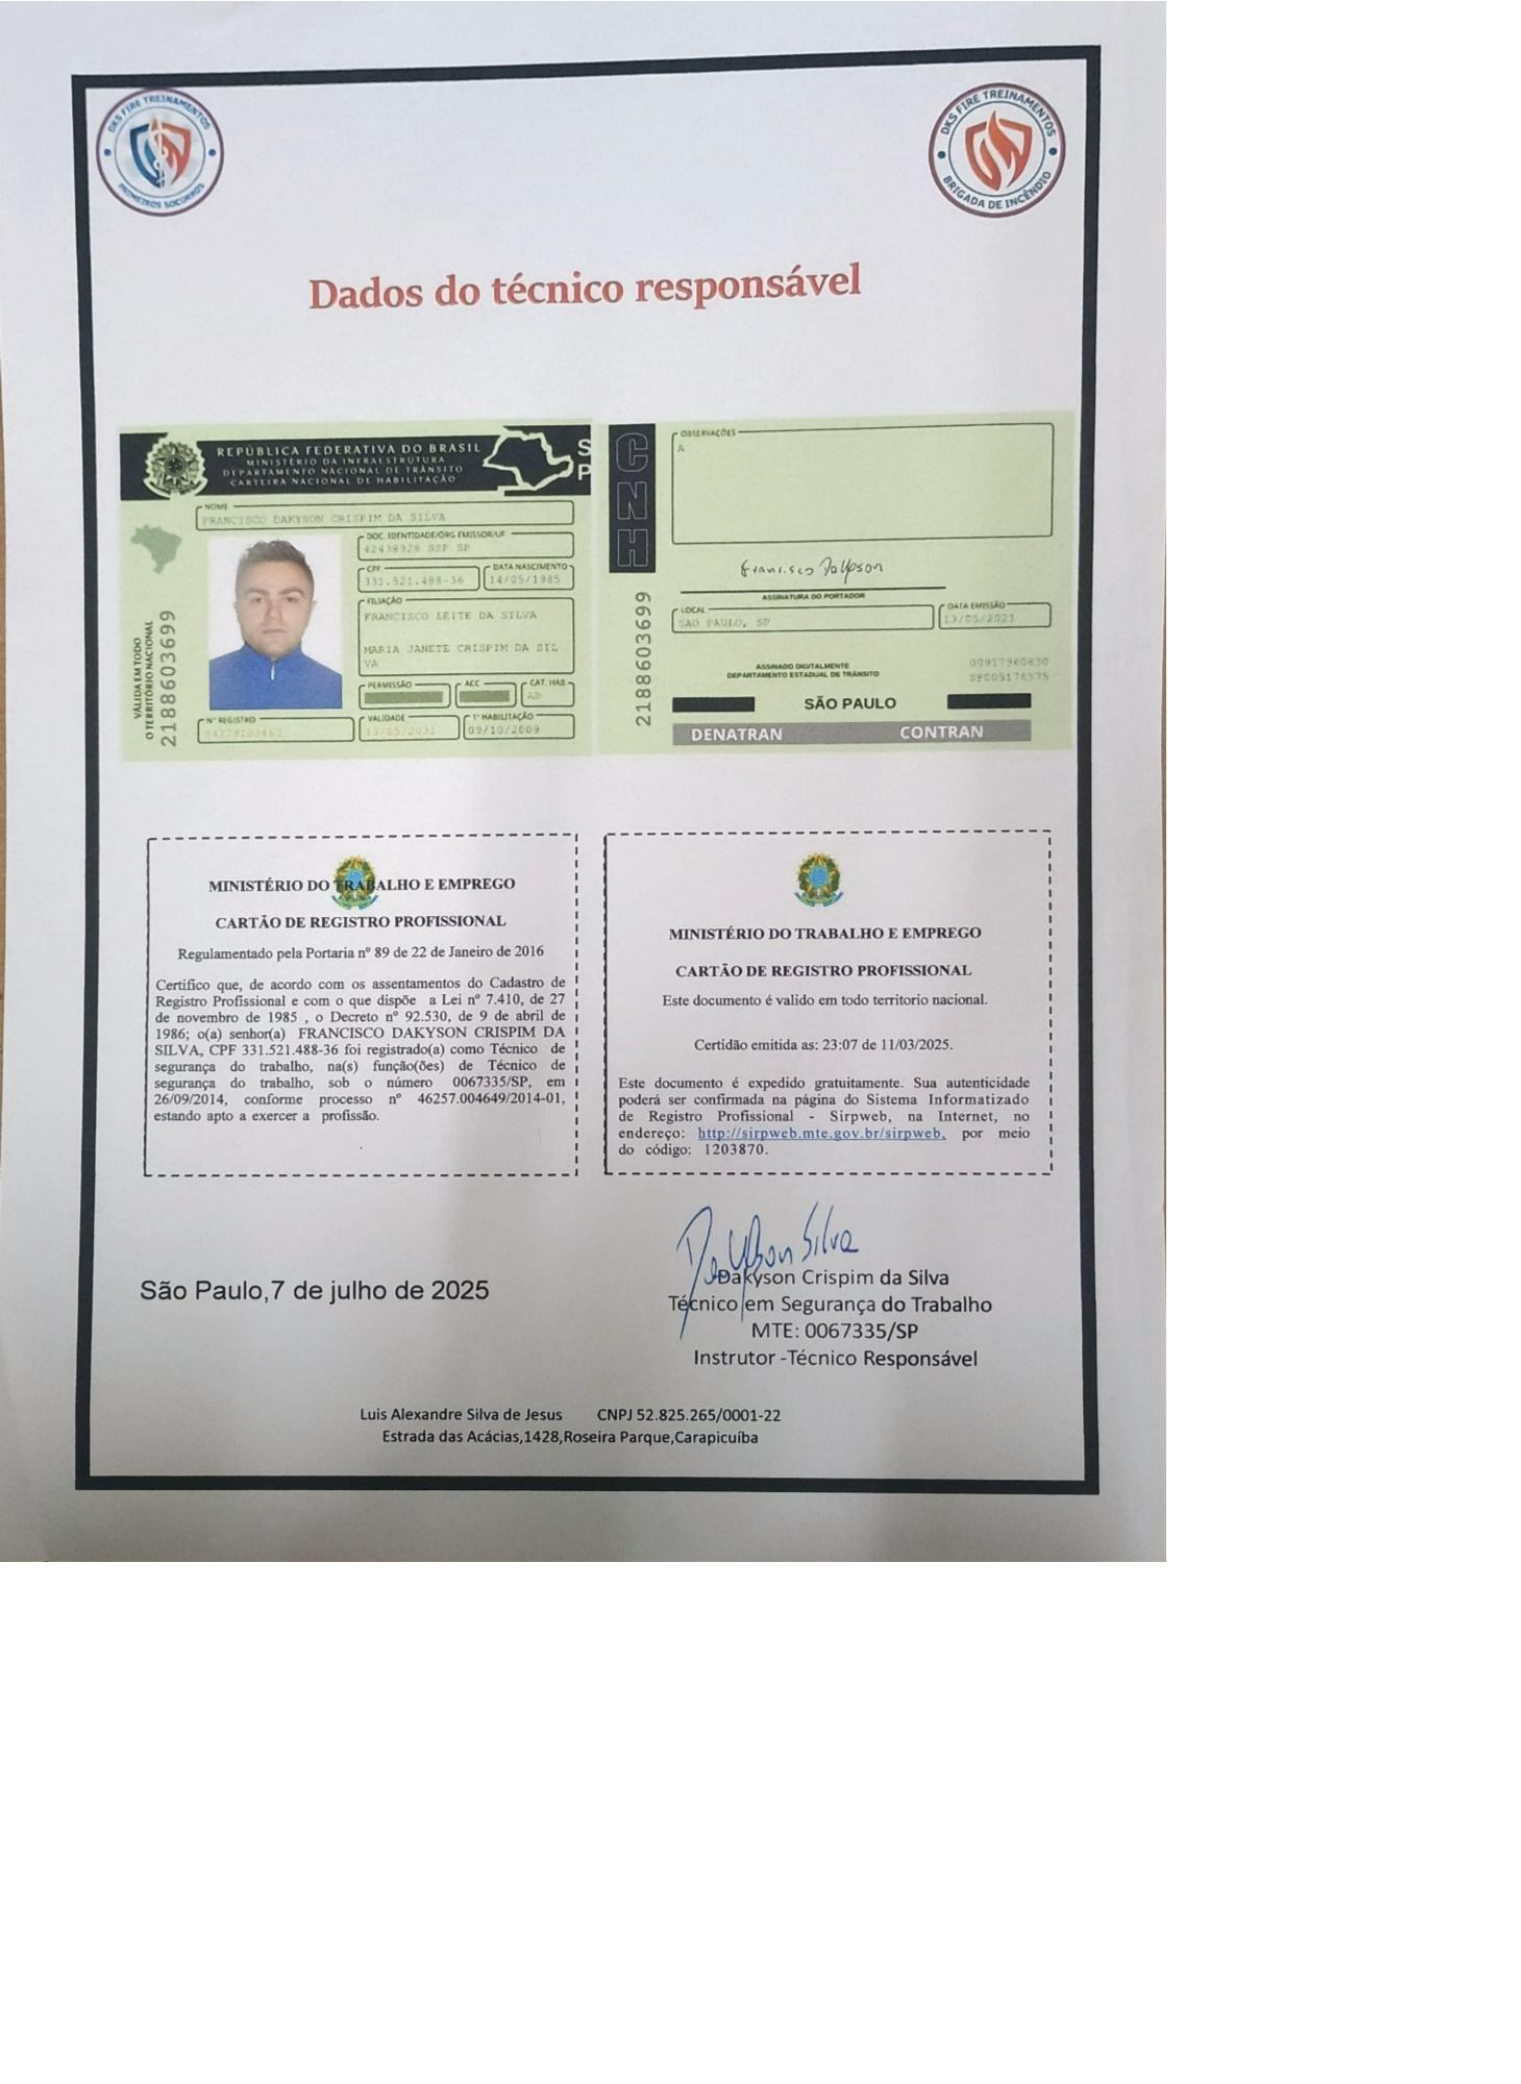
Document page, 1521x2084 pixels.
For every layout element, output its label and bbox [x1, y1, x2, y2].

text_box [0, 1, 1521, 2083]
